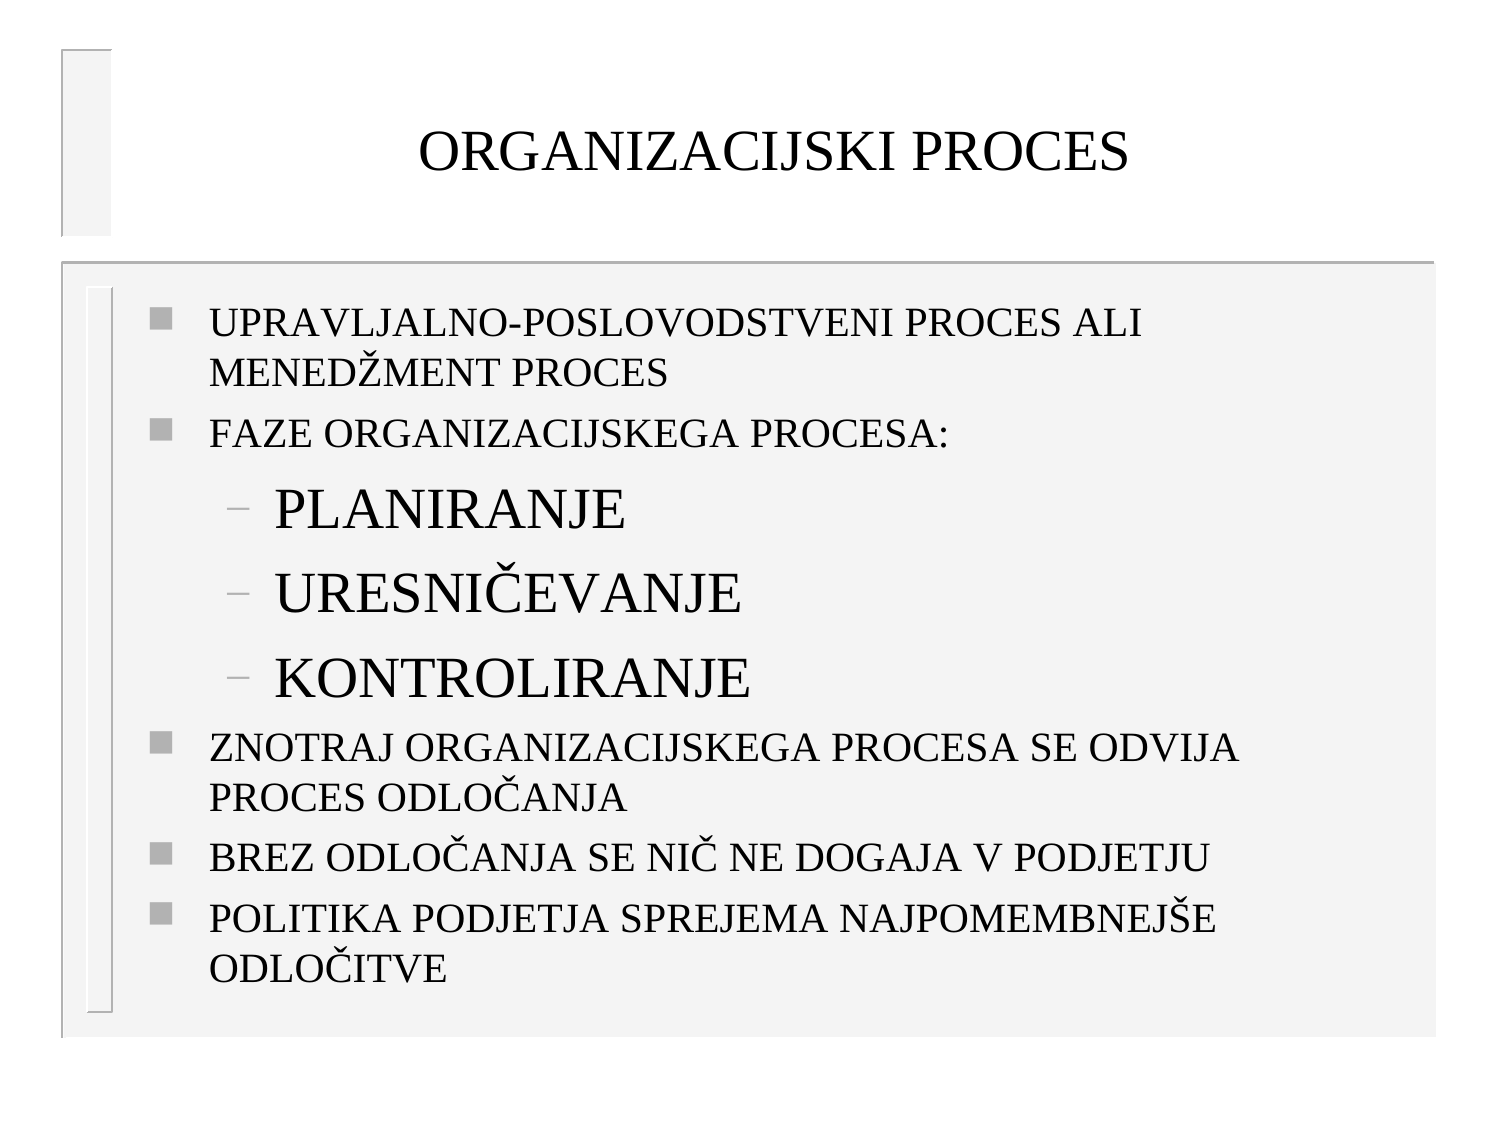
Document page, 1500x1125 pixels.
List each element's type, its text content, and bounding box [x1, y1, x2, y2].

list UPRAVLJALNO-POSLOVODSTVENI PROCES ALI MENEDŽMENT PROCES FAZE ORGANIZACIJSKEGA PROCESA: PLANIRANJE URESNIČEVANJE KONTROLIRANJE ZNOTRAJ ORGANIZACIJSKEGA PROCESA SE ODVIJA PROCES ODLOČANJA BREZ ODLOČANJA SE NIČ NE DOGAJA V PODJETJU POLITIKA PODJETJA SPREJEMA NAJPOMEMBNEJŠE ODLOČITVE [137, 287, 1413, 998]
title ORGANIZACIJSKI PROCES [137, 56, 1413, 238]
